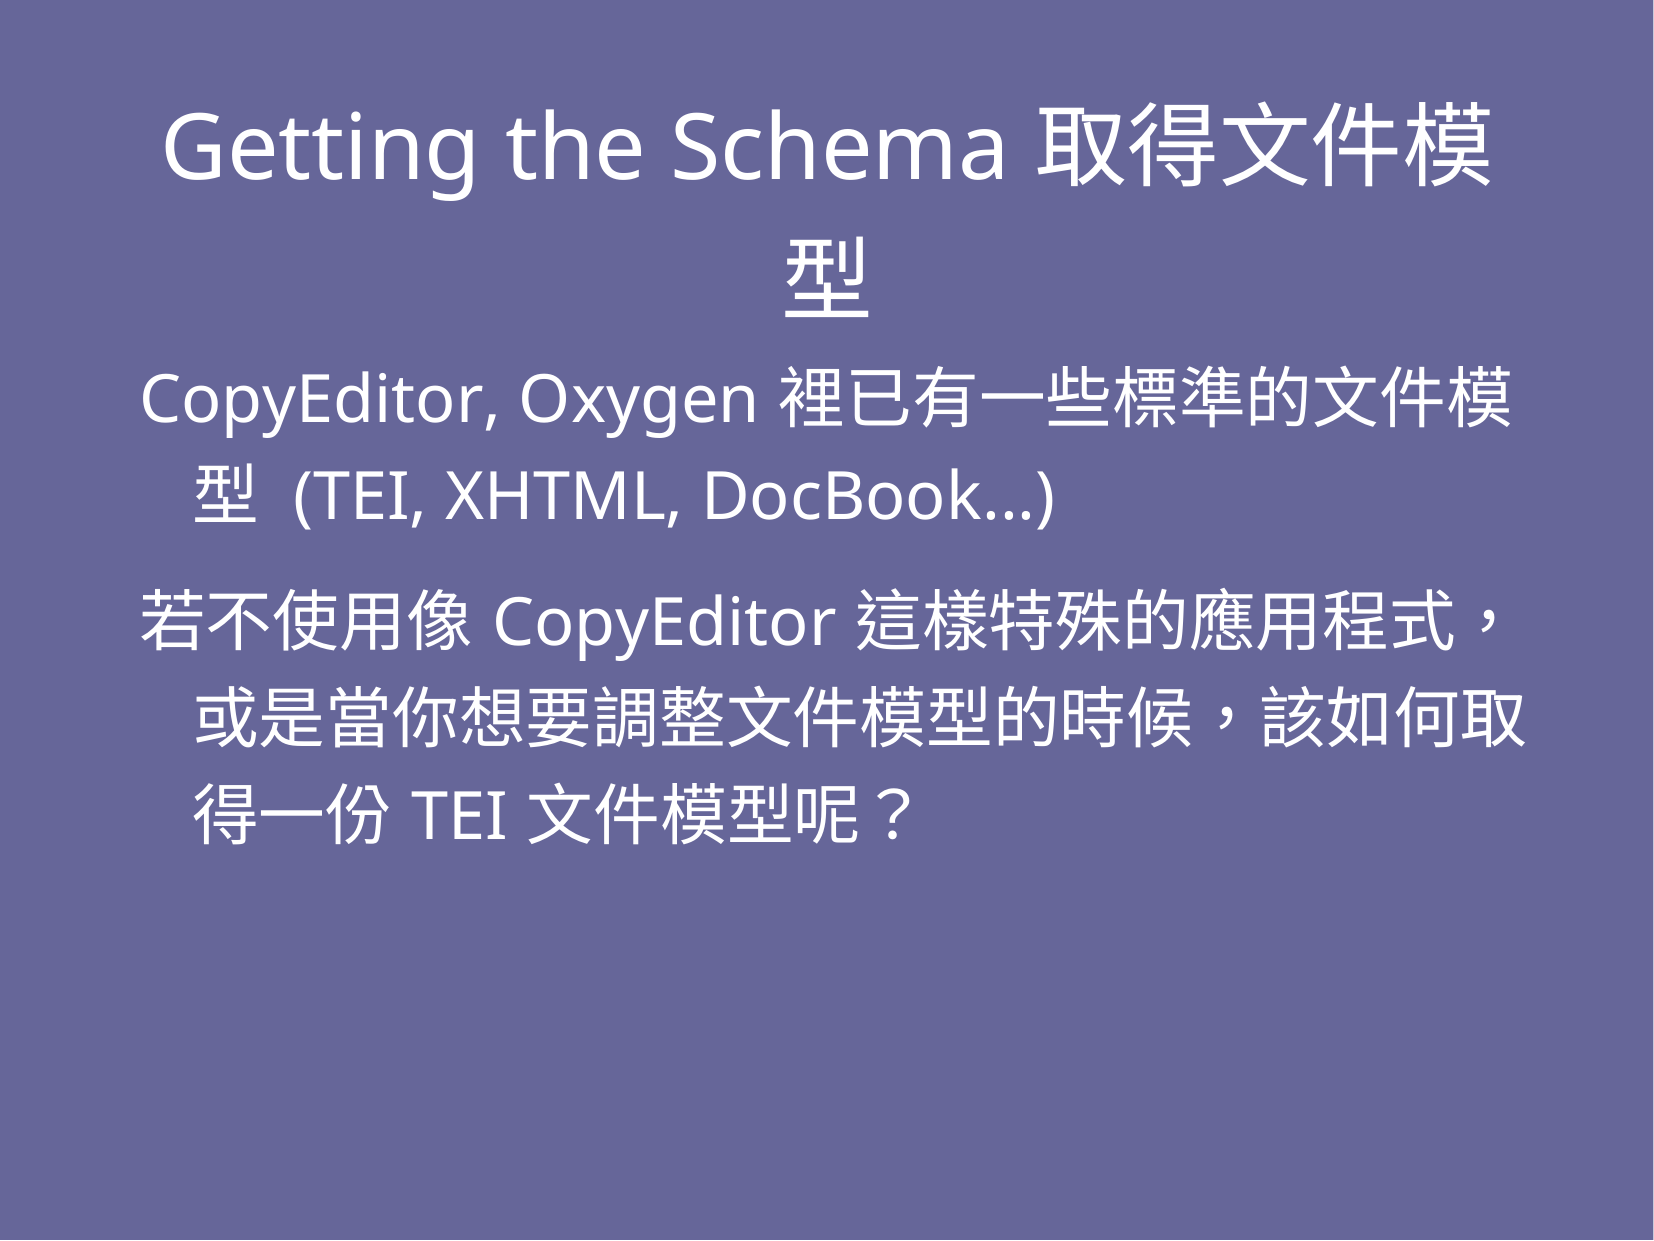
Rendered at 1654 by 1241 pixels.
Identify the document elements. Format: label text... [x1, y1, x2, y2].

list CopyEditor, Oxygen裡已有一些標準的文件模型 (TEI, XHTML, DocBook...) 若不使用像CopyEditor這樣特殊的應用程式，或是當你想要調整文件模型的時候，該如何取得一份TEI文件模型呢？ [121, 344, 1534, 1127]
title Getting the Schema取得文件模型 [121, 102, 1534, 310]
